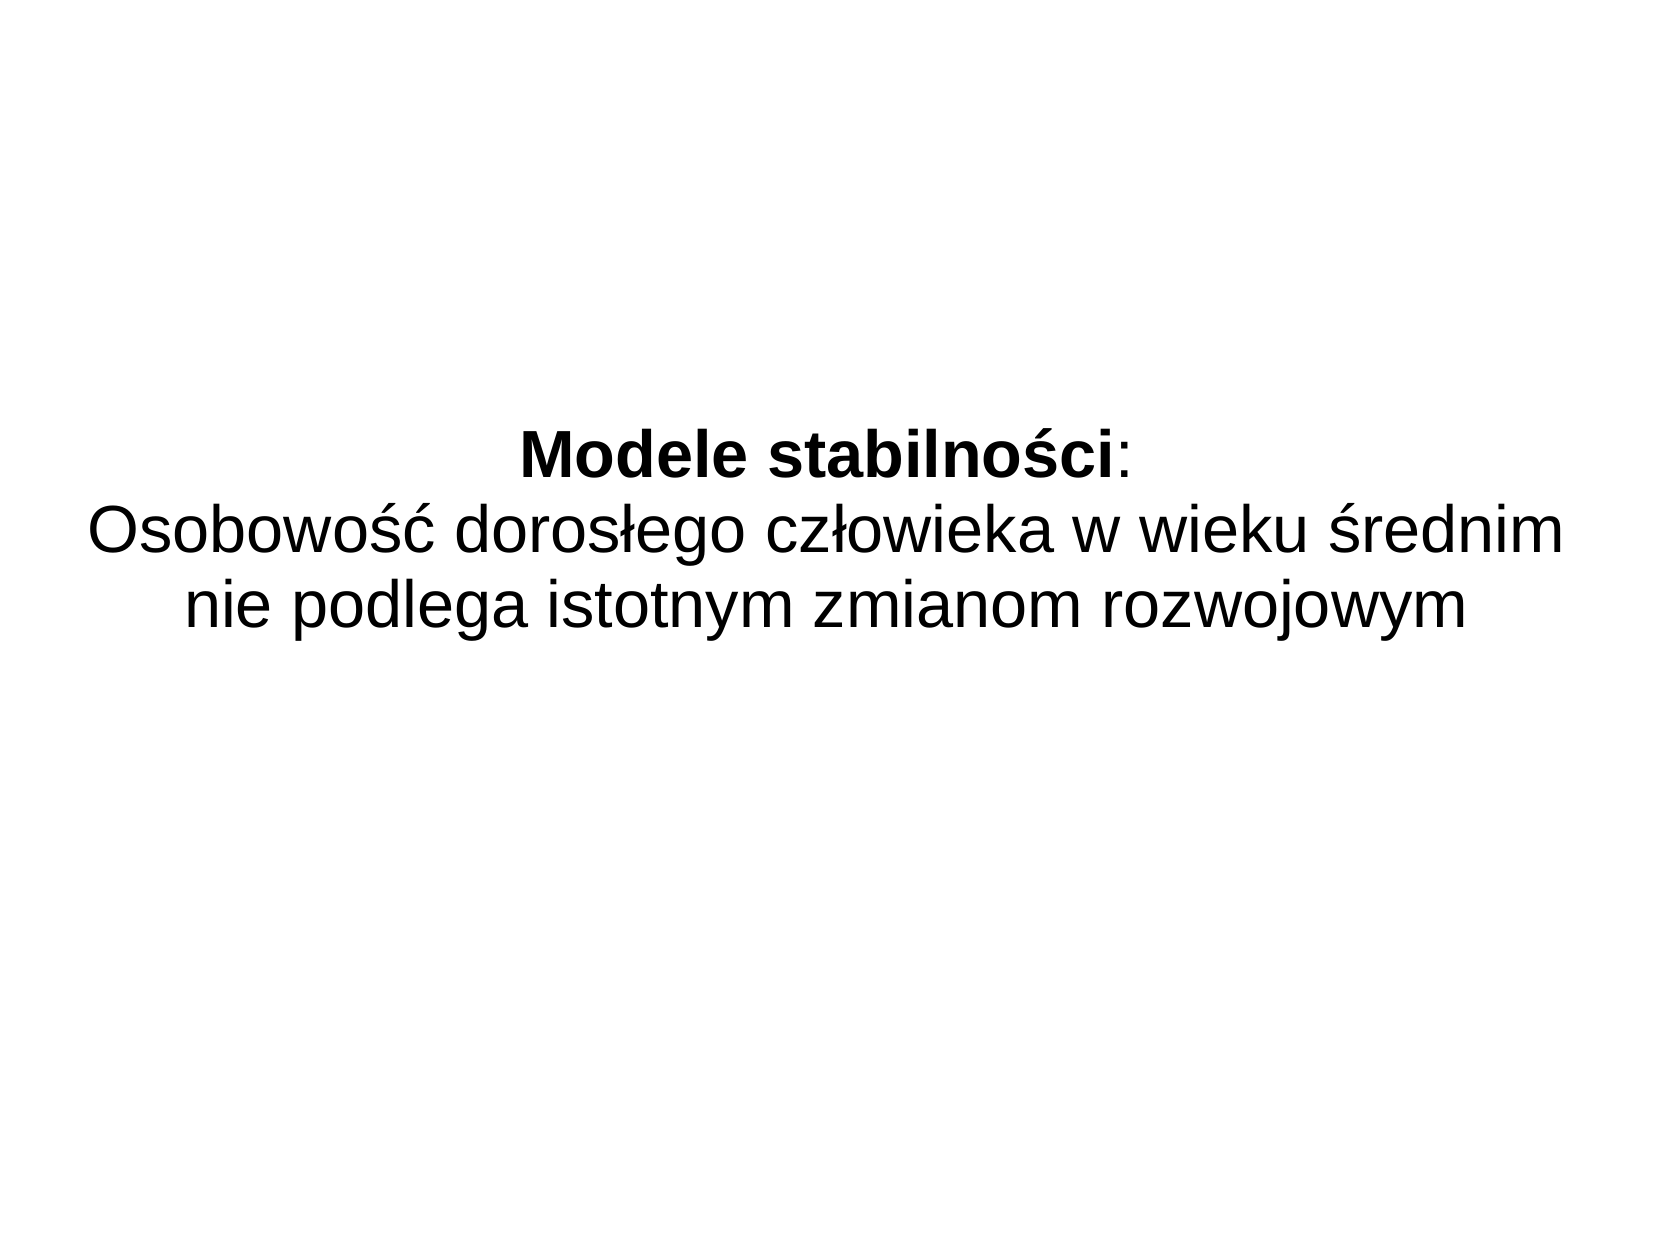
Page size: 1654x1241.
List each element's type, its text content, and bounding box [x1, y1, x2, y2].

subtitle Modele stabilności: Osobowość dorosłego człowieka w wieku średnim nie podlega istotnym zmianom rozwojowym [82, 49, 1571, 1010]
